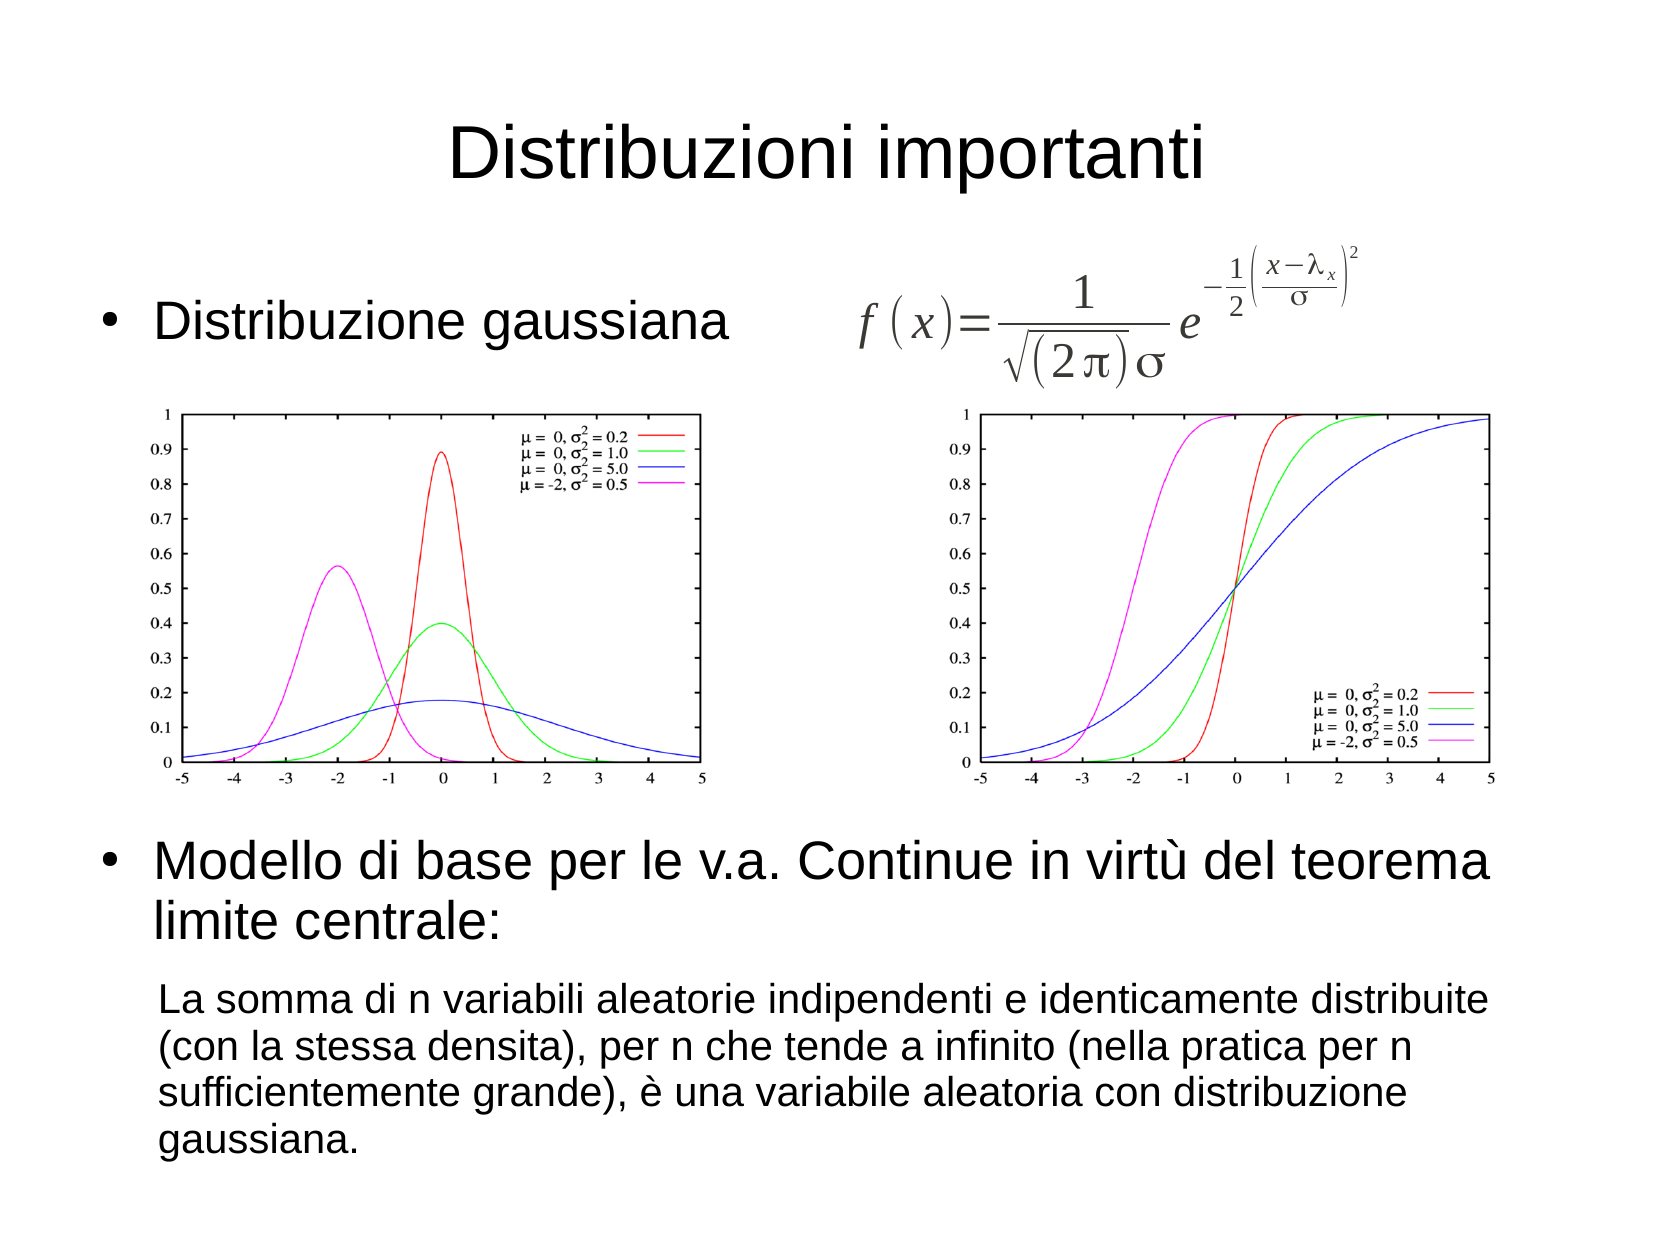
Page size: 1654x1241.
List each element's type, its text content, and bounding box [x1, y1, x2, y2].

picture [150, 408, 706, 784]
picture [949, 408, 1495, 784]
chart [841, 242, 1365, 392]
title Distribuzioni importanti [82, 49, 1571, 257]
list Distribuzione gaussiana Modello di base per le v.a. Continue in virtù del teorema limite centrale: [82, 290, 1538, 1186]
text_box La somma di n variabili aleatorie indipendenti e identicamente distribuite (con la stessa densita), per n che tende a infinito (nella pratica per n sufficientemente grande), è una variabile aleatoria con distribuzione gaussiana. [143, 968, 1591, 1170]
